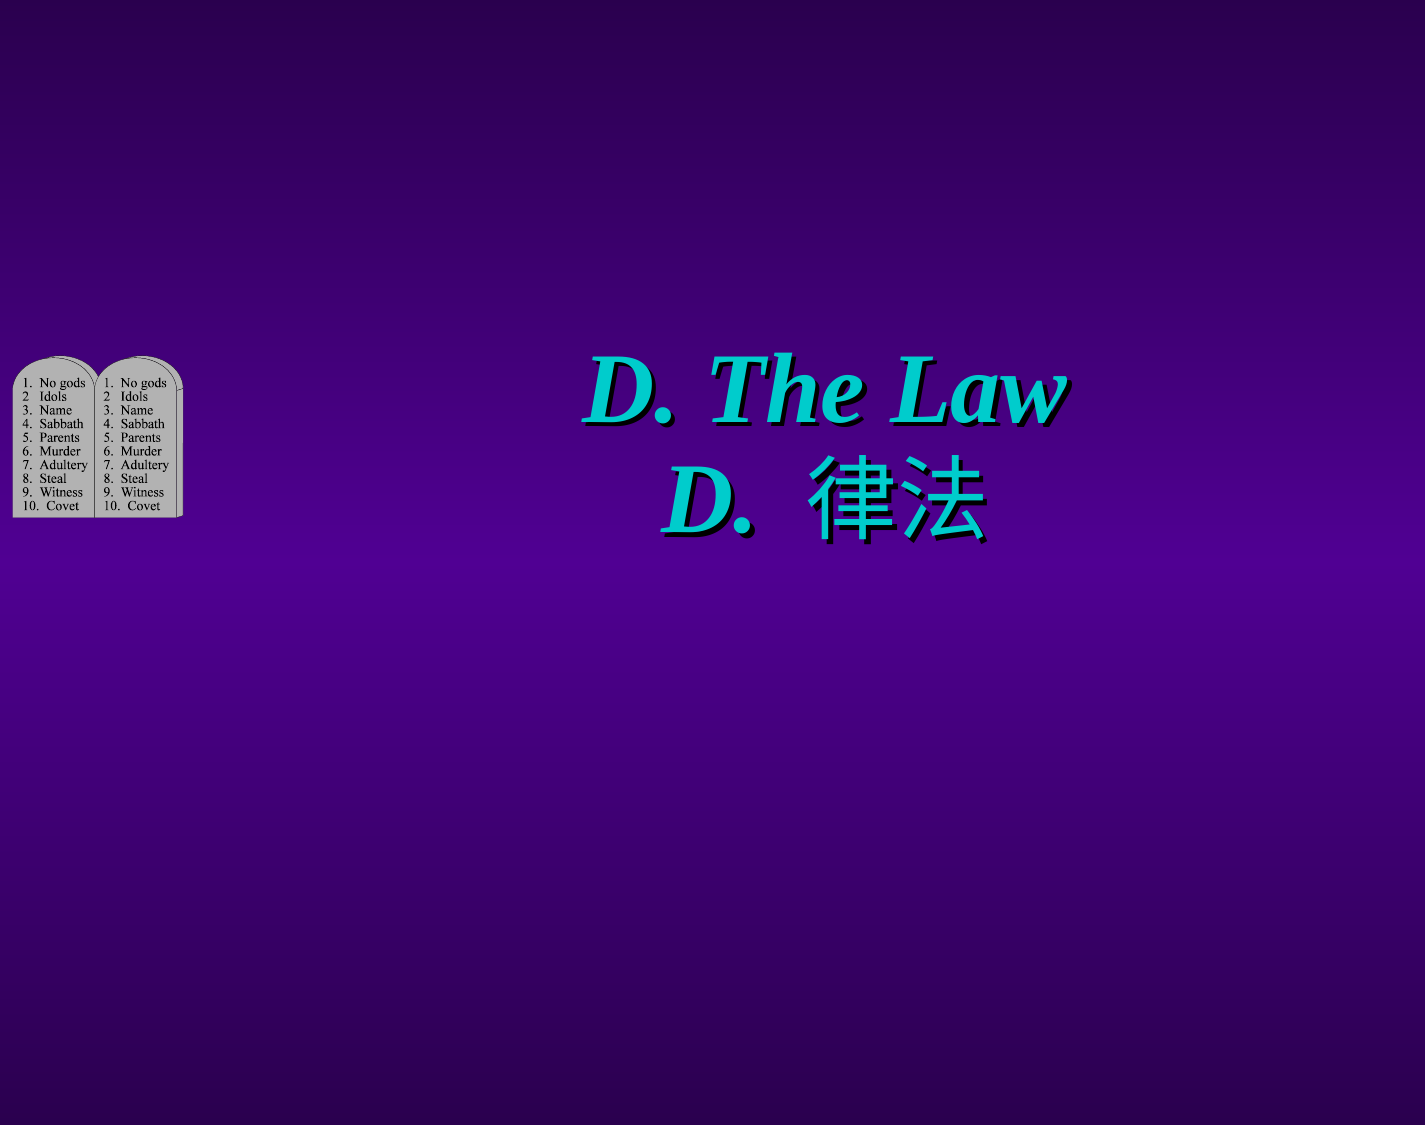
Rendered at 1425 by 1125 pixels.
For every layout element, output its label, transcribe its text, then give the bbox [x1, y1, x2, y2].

title D. The Law D. 律法 [225, 316, 1425, 572]
